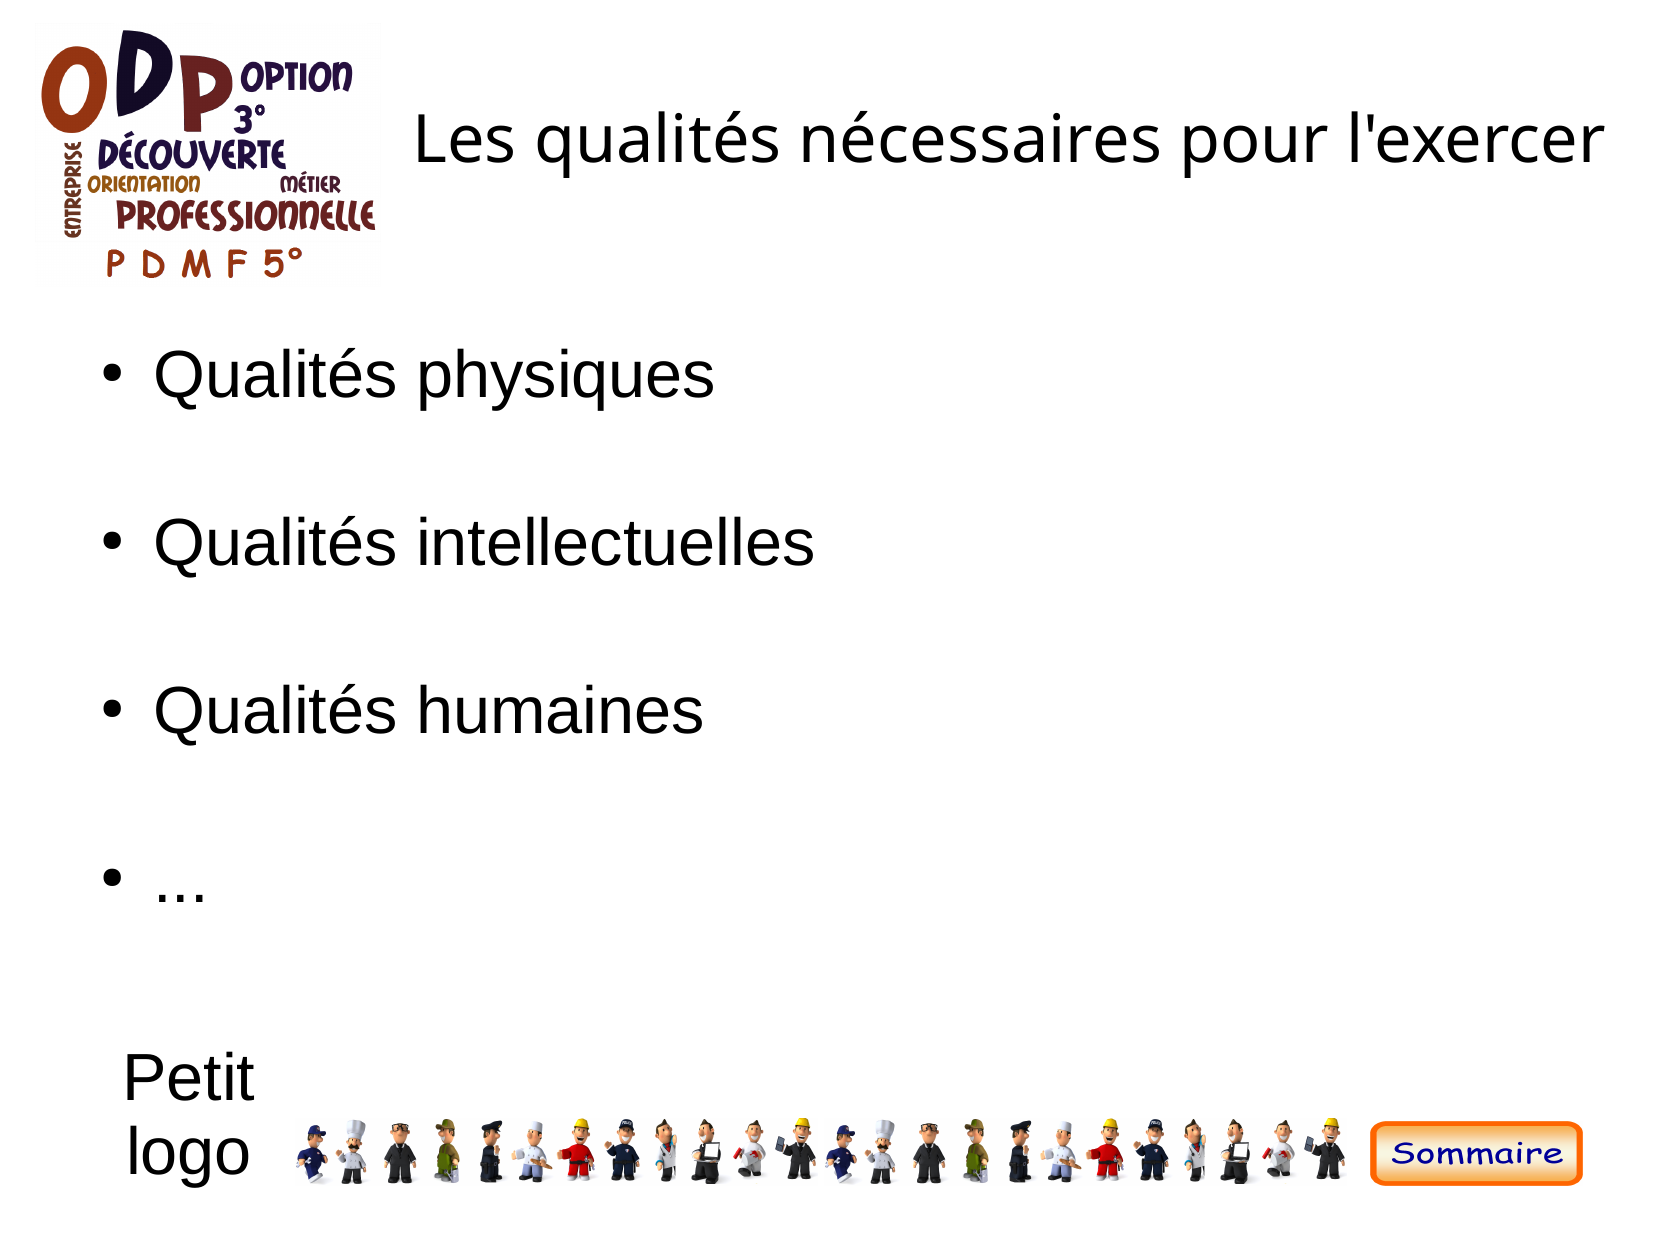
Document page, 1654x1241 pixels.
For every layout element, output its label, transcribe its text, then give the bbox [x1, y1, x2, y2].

picture [1370, 1121, 1583, 1186]
title Les qualités nécessaires pour l'exercer [377, 49, 1619, 225]
text_box Petit logo [82, 1039, 296, 1190]
list Qualités physiques Qualités intellectuelles Qualités humaines ... [82, 336, 1571, 1034]
picture [824, 1118, 1347, 1186]
picture [35, 23, 381, 287]
picture [296, 1118, 818, 1186]
